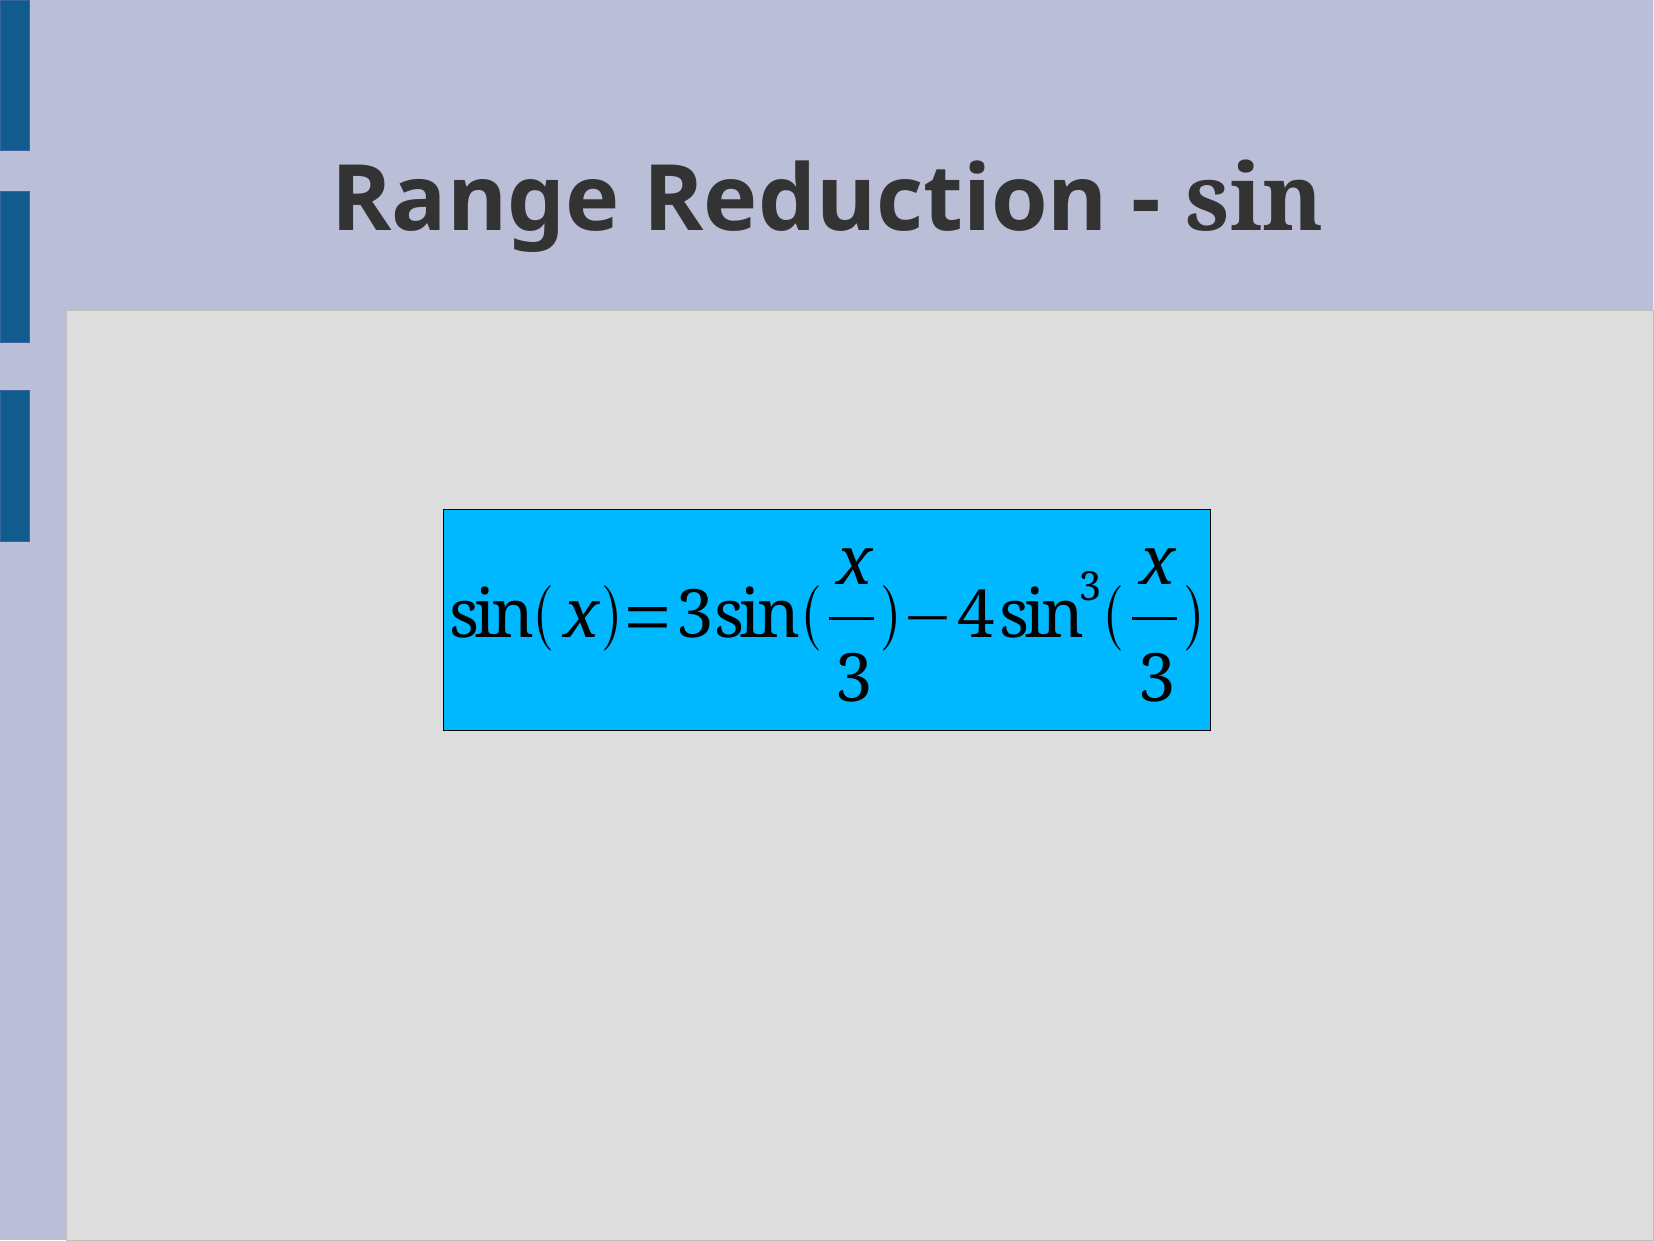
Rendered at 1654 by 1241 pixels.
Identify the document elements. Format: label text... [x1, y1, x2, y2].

title Range Reduction - sin [121, 91, 1534, 299]
chart [443, 509, 1211, 731]
